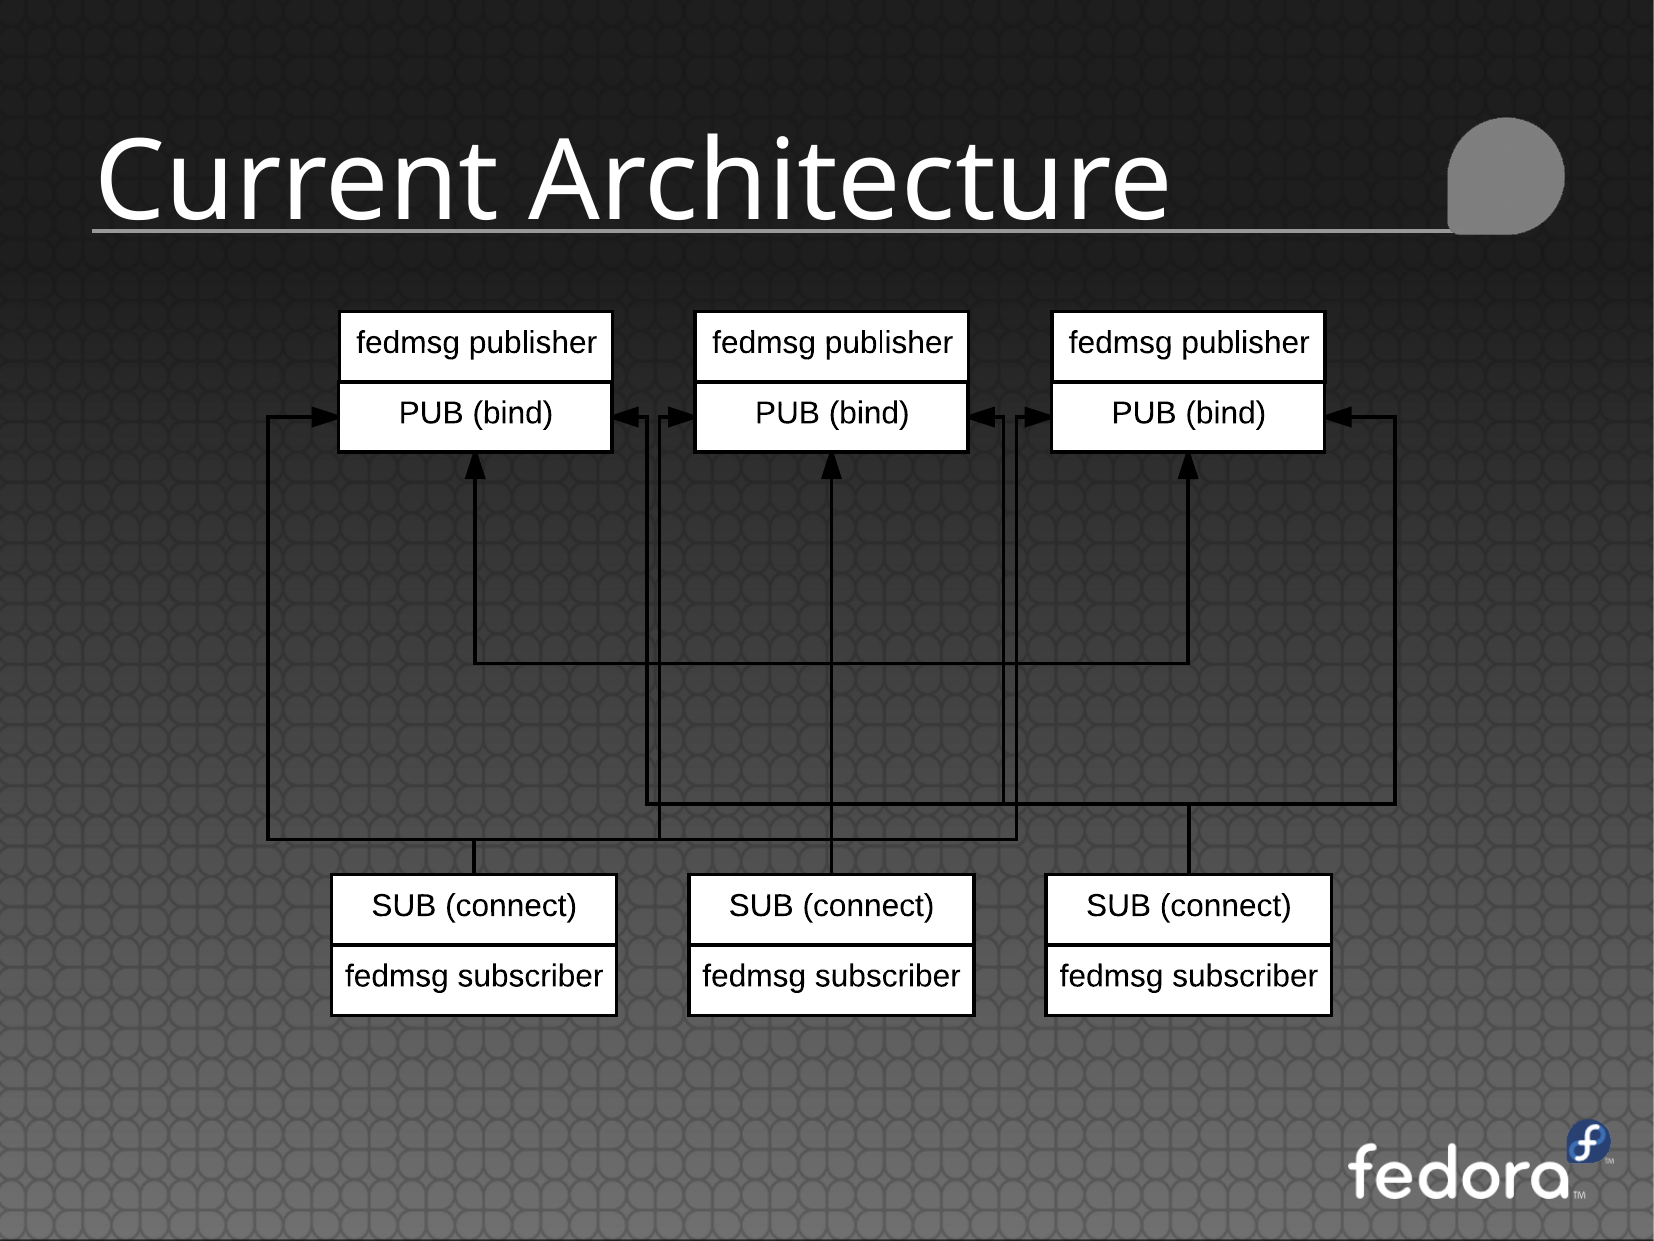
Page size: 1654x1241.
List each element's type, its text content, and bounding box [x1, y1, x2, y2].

picture [0, 0, 1654, 1241]
title Current Architecture [94, 100, 1426, 251]
